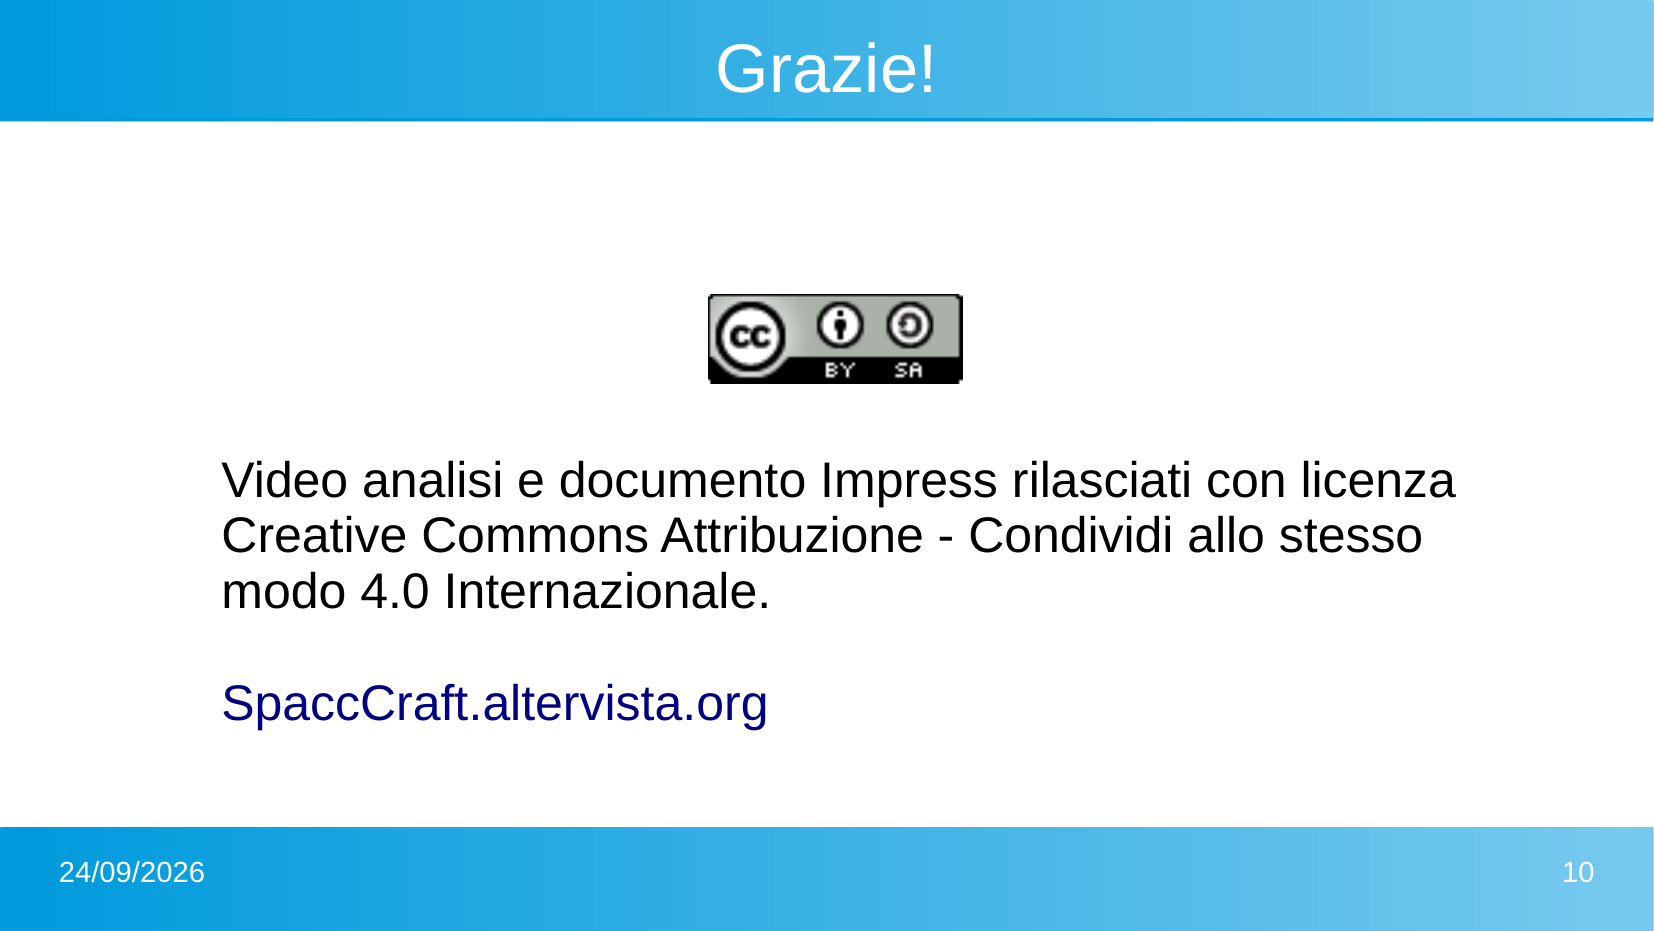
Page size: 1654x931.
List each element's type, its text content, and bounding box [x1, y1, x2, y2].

text_box Video analisi e documento Impress rilasciati con licenza Creative Commons Attribuzione - Condividi allo stesso modo 4.0 Internazionale. SpaccCraft.altervista.org [206, 444, 1506, 739]
title Grazie! [59, 29, 1595, 108]
picture [708, 294, 963, 384]
